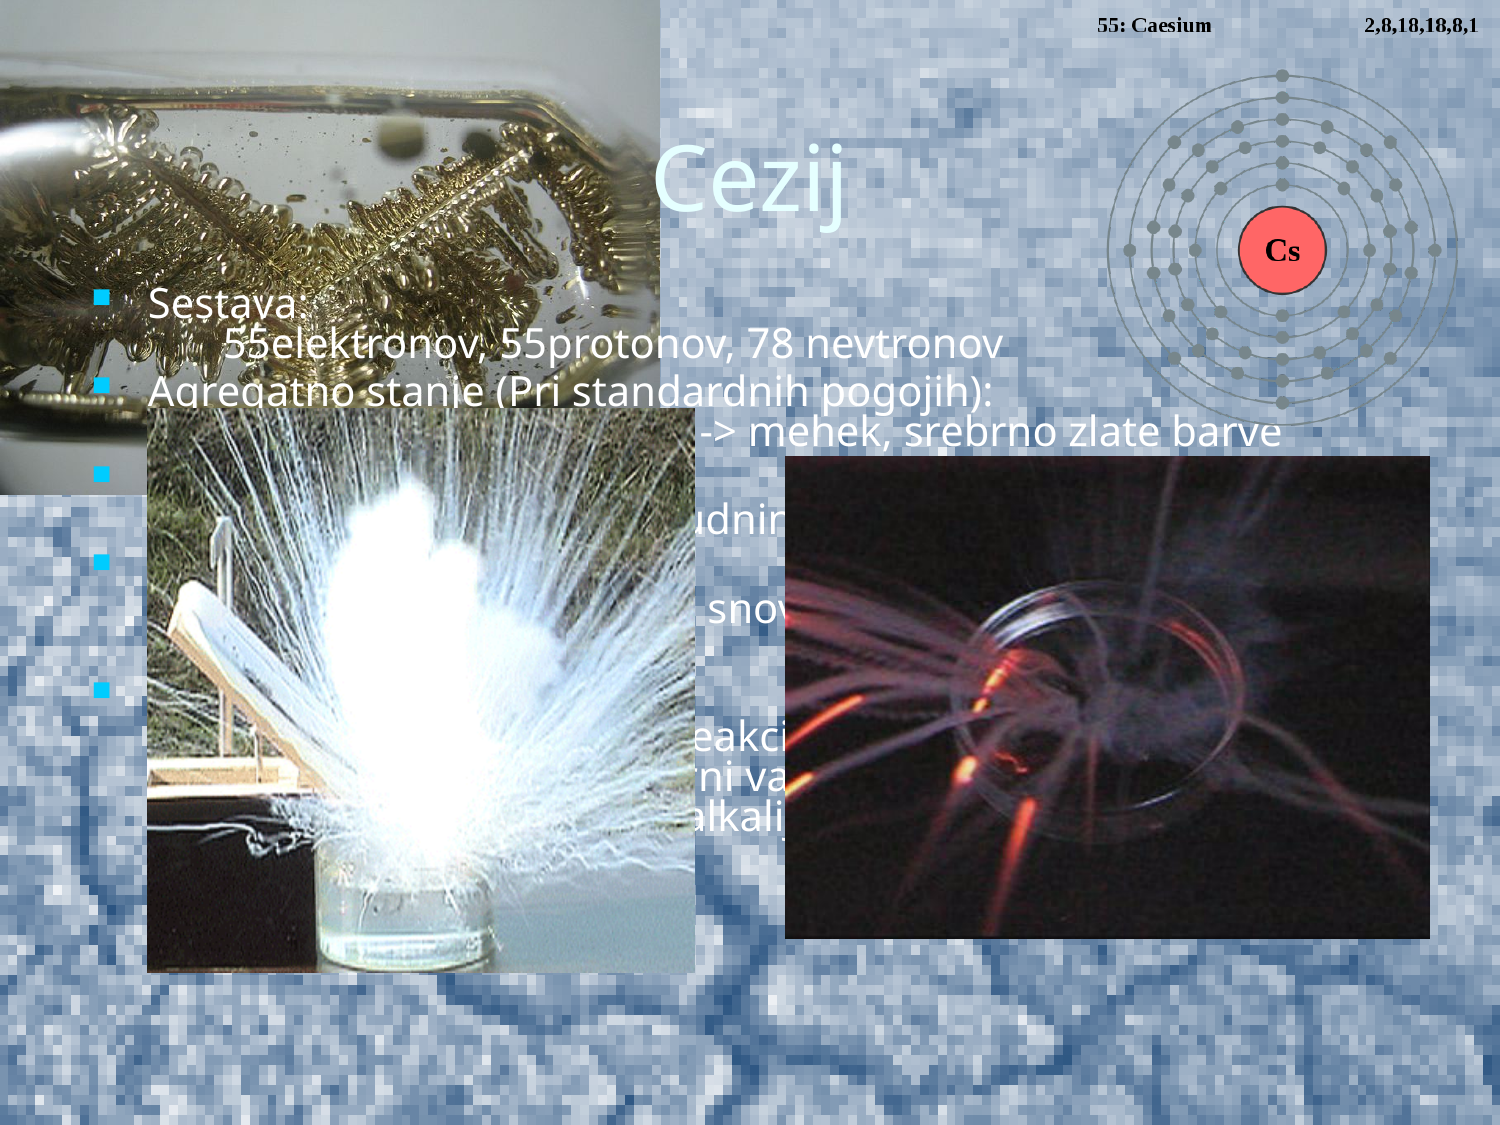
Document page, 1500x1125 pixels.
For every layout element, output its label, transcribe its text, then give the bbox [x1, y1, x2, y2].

picture [0, 0, 1500, 1125]
title Cezij [75, 62, 1064, 288]
text_box Sestava: 55elektronov, 55protonov, 78 nevtronov Agregatno stanje (Pri standardnih pogojih): trdno, lahko tudi tekoče -> mehek, srebrno zlate barve Pridobivanje: Iz drugih mineralov in rudnin. Uporaba: Fotocelice, atomska ura, snov za odstranjevanje sledov zraka, vir sevanja gama. Lastnosti: Je gostejši od vode. Pri reakciji z vodo hitro sproščanje vodika povzroči močan udarni val. Tudi cezij je lahko pri sobni temp. tekoč. Je najredkejša alkalijska kovina. [76, 278, 1427, 954]
